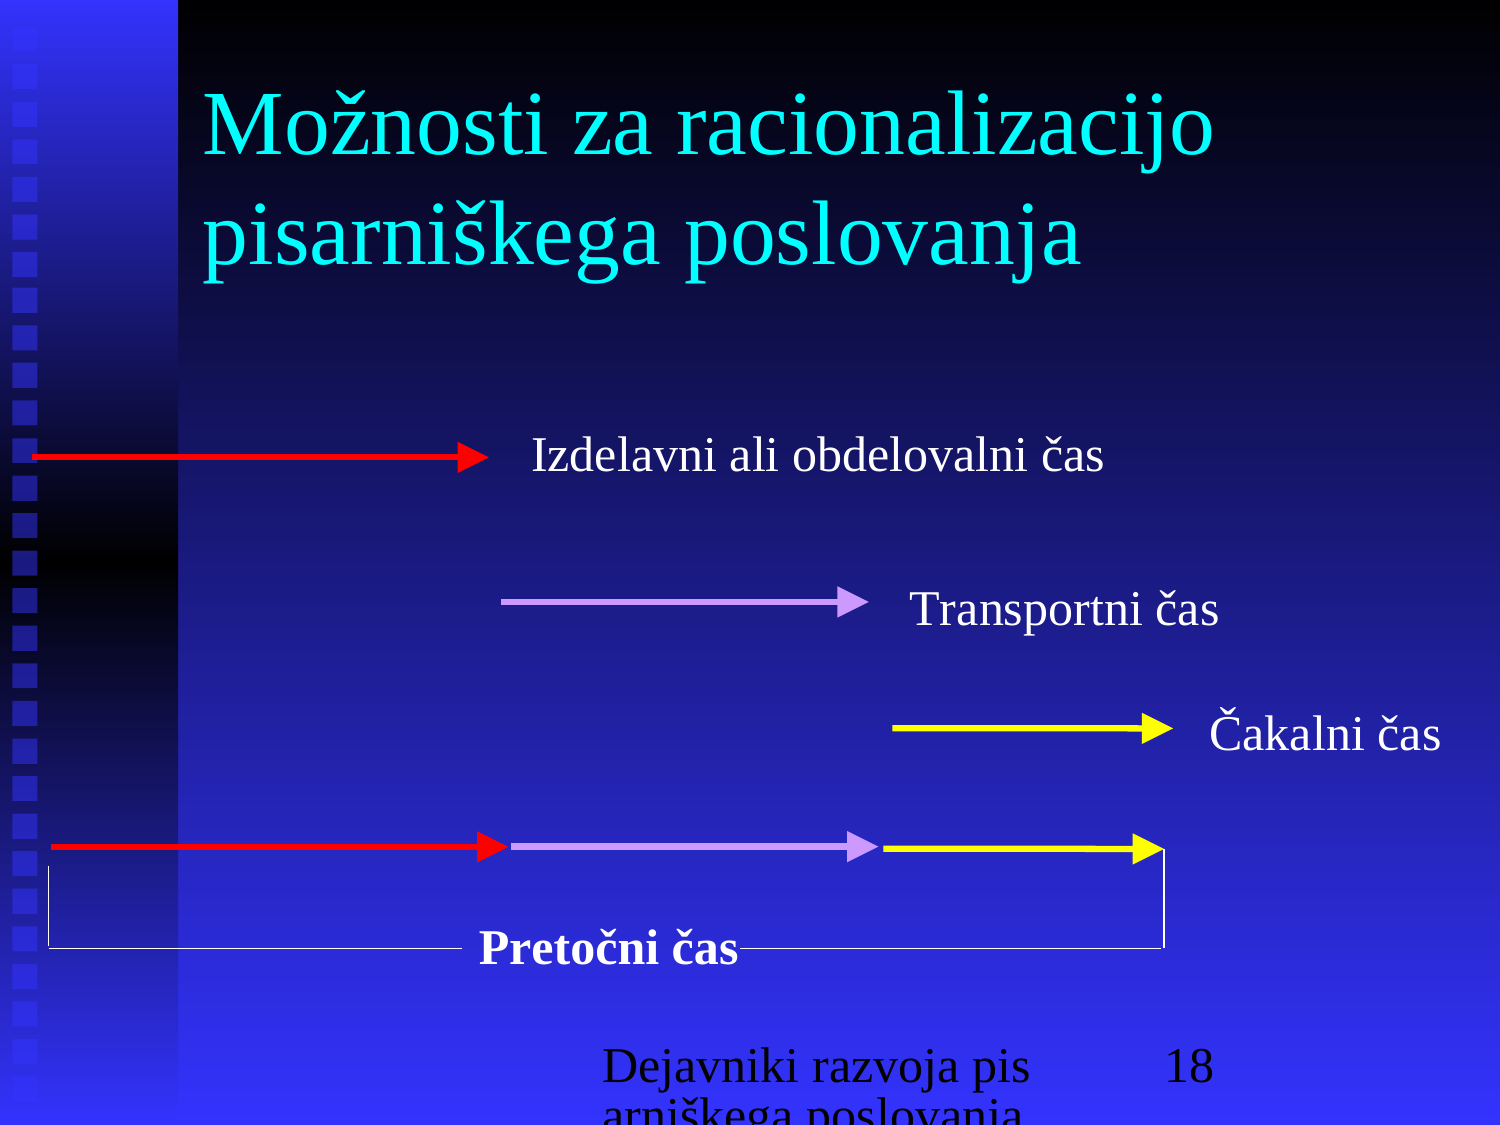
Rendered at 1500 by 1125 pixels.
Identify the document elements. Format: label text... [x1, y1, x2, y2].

text_box Pretočni čas [463, 906, 754, 983]
title Možnosti za racionalizacijo pisarniškega poslovanja [187, 0, 1500, 345]
text_box Izdelavni ali obdelovalni čas [516, 413, 1121, 489]
text_box Transportni čas [894, 567, 1235, 644]
text_box Čakalni čas [1194, 693, 1500, 769]
